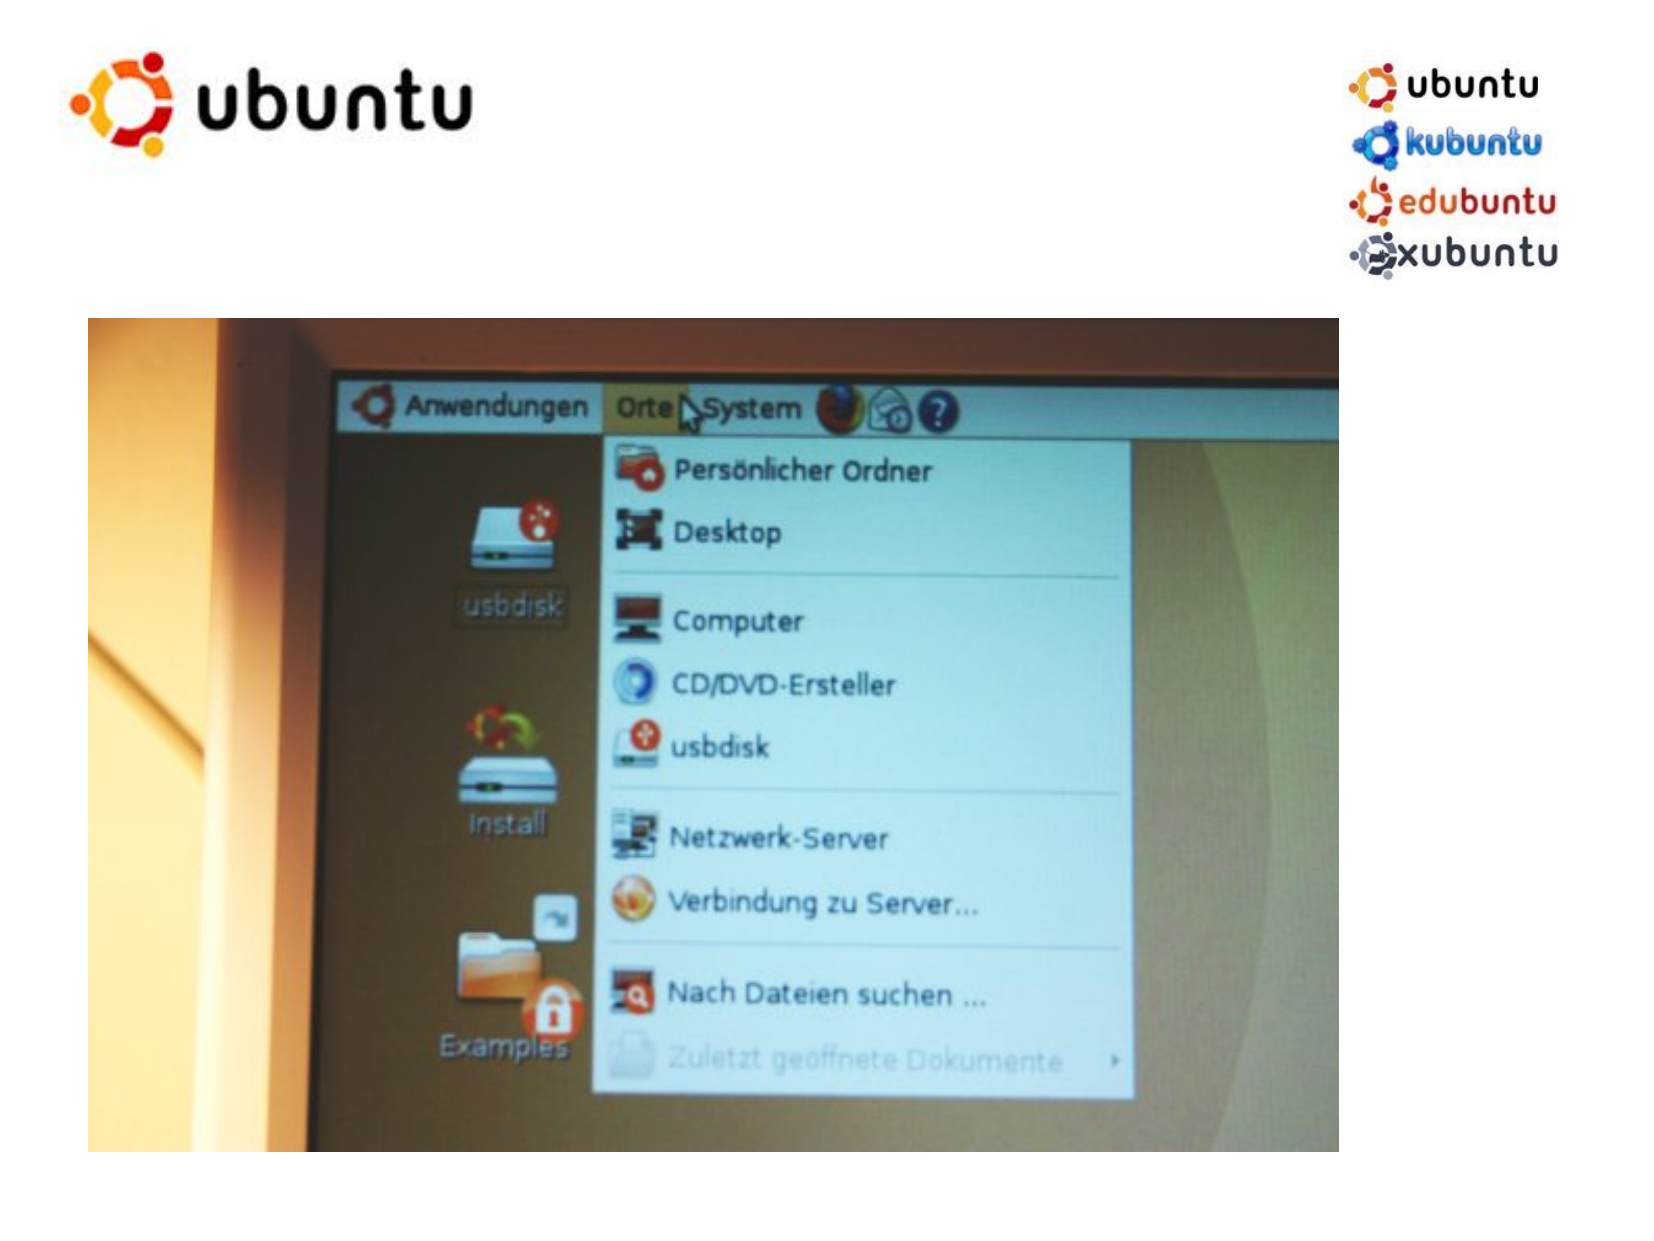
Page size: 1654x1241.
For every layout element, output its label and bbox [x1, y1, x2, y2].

picture [88, 318, 1339, 1152]
picture [59, 46, 501, 178]
picture [1343, 50, 1565, 296]
